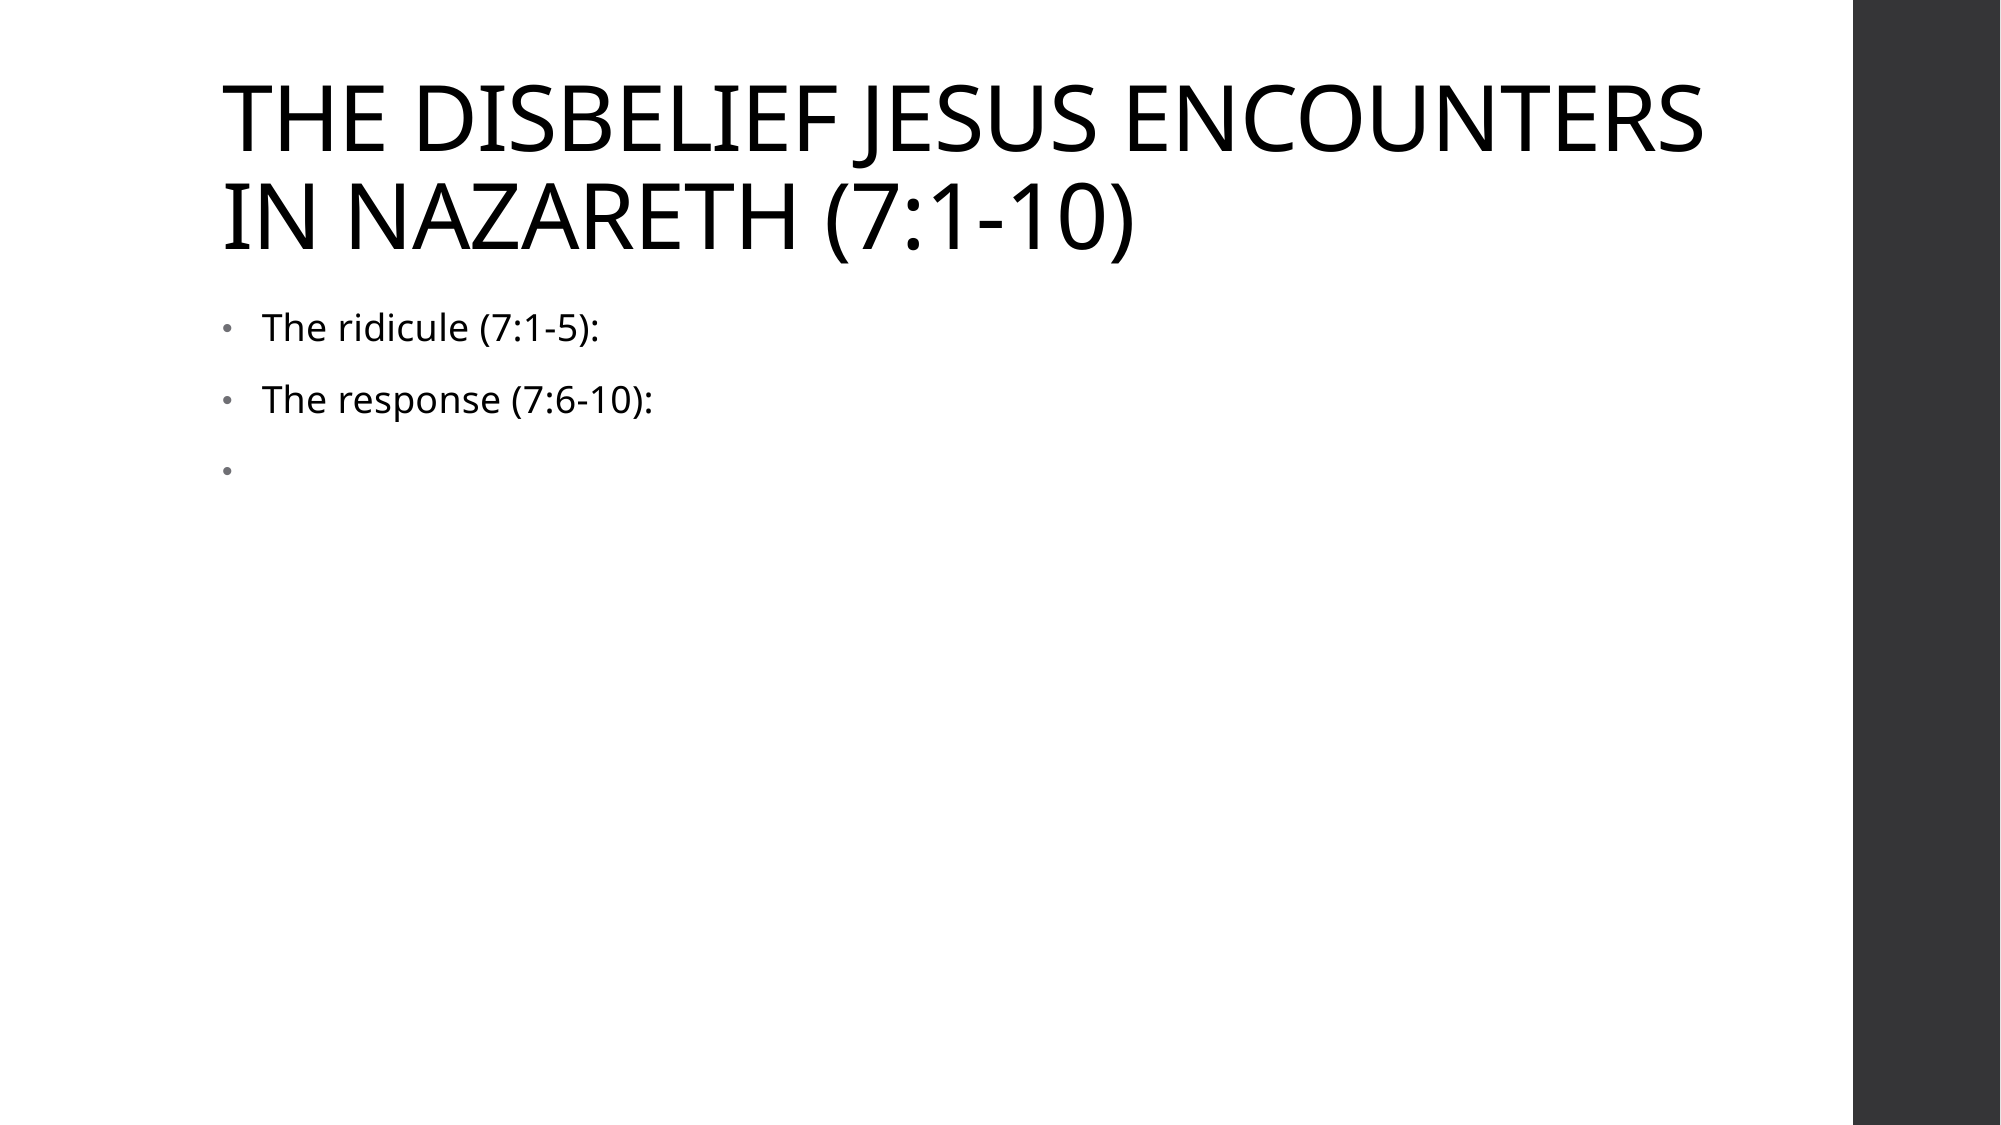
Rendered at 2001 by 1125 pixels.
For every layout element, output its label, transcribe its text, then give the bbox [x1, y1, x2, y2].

list The ridicule (7:1-5): The response (7:6-10): [206, 299, 1617, 1014]
title THE DISBELIEF JESUS ENCOUNTERS IN NAZARETH (7:1-10) [206, 60, 1797, 278]
